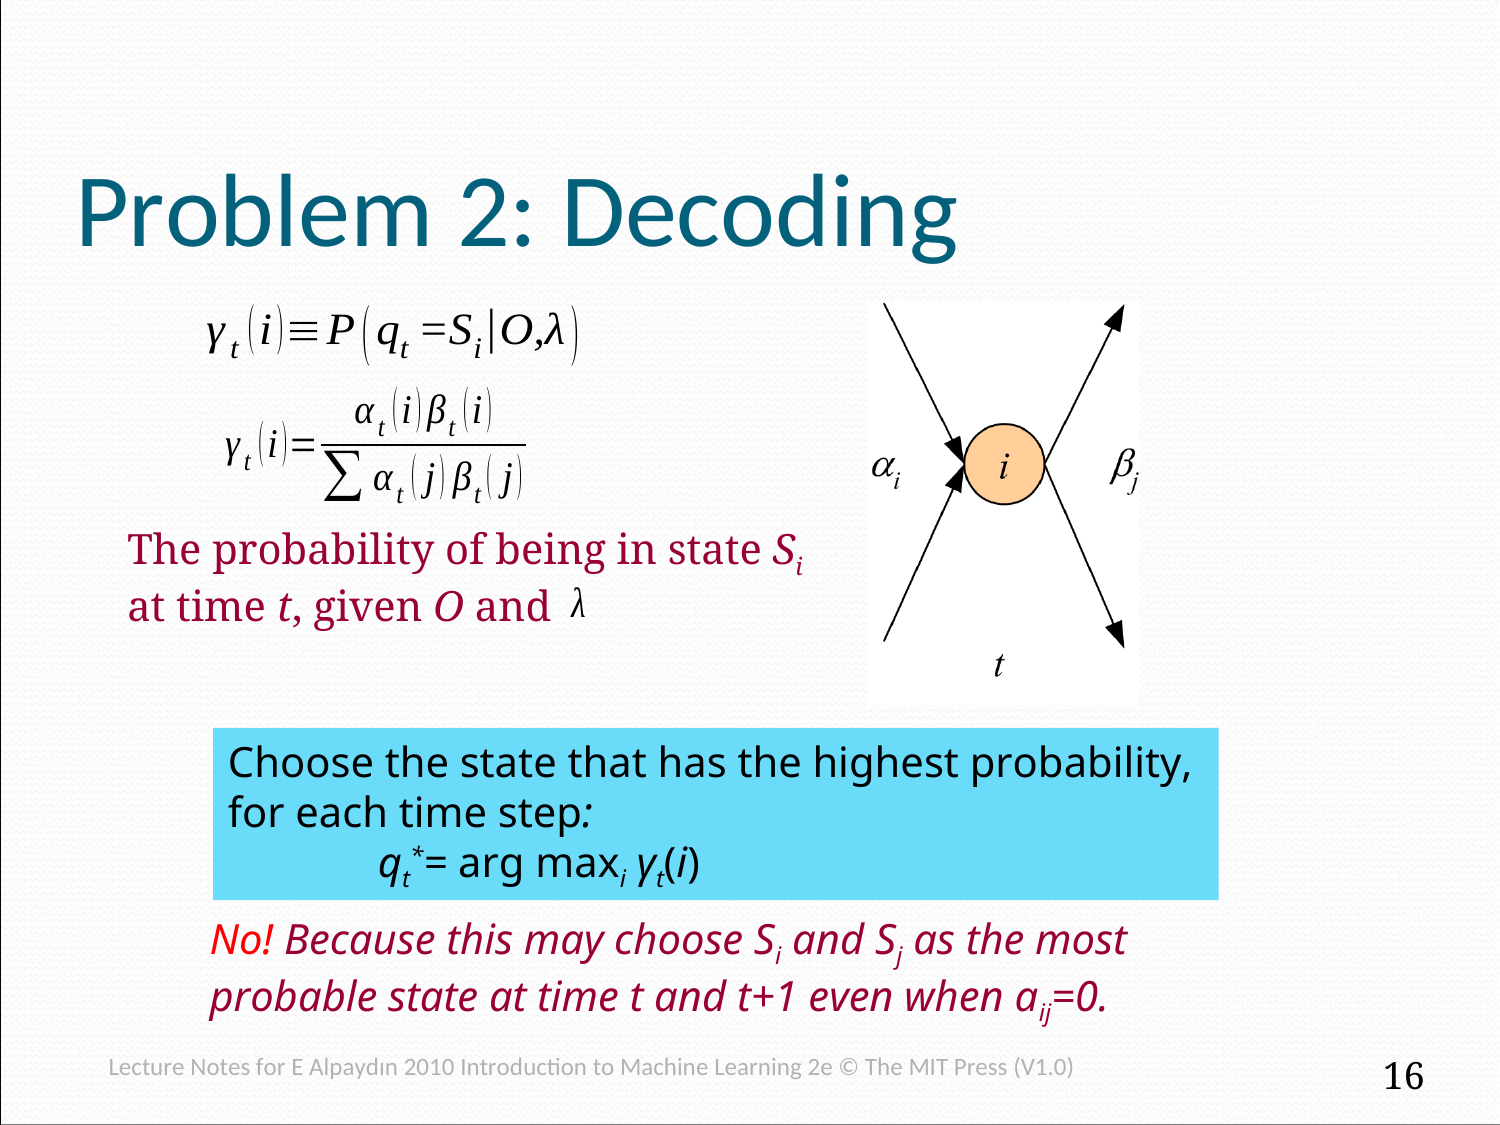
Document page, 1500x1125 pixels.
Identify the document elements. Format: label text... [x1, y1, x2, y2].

text_box Lecture Notes for E Alpaydın 2010 Introduction to Machine Learning 2e © The MIT Press (V1.0) [93, 1042, 1254, 1103]
chart [215, 385, 540, 509]
text_box <number> [1299, 1042, 1426, 1103]
text_box No! Because this may choose Si and Sj as the most probable state at time t and t+1 even when aij=0. [194, 904, 1235, 1035]
text_box Problem 2: Decoding [75, 9, 1426, 268]
text_box Choose the state that has the highest probability, for each time step: qt*= arg maxi γt(i) [213, 727, 1219, 901]
chart [194, 302, 597, 369]
picture [0, 0, 1500, 1125]
text_box The probability of being in state Si at time t, given O and [112, 515, 829, 638]
